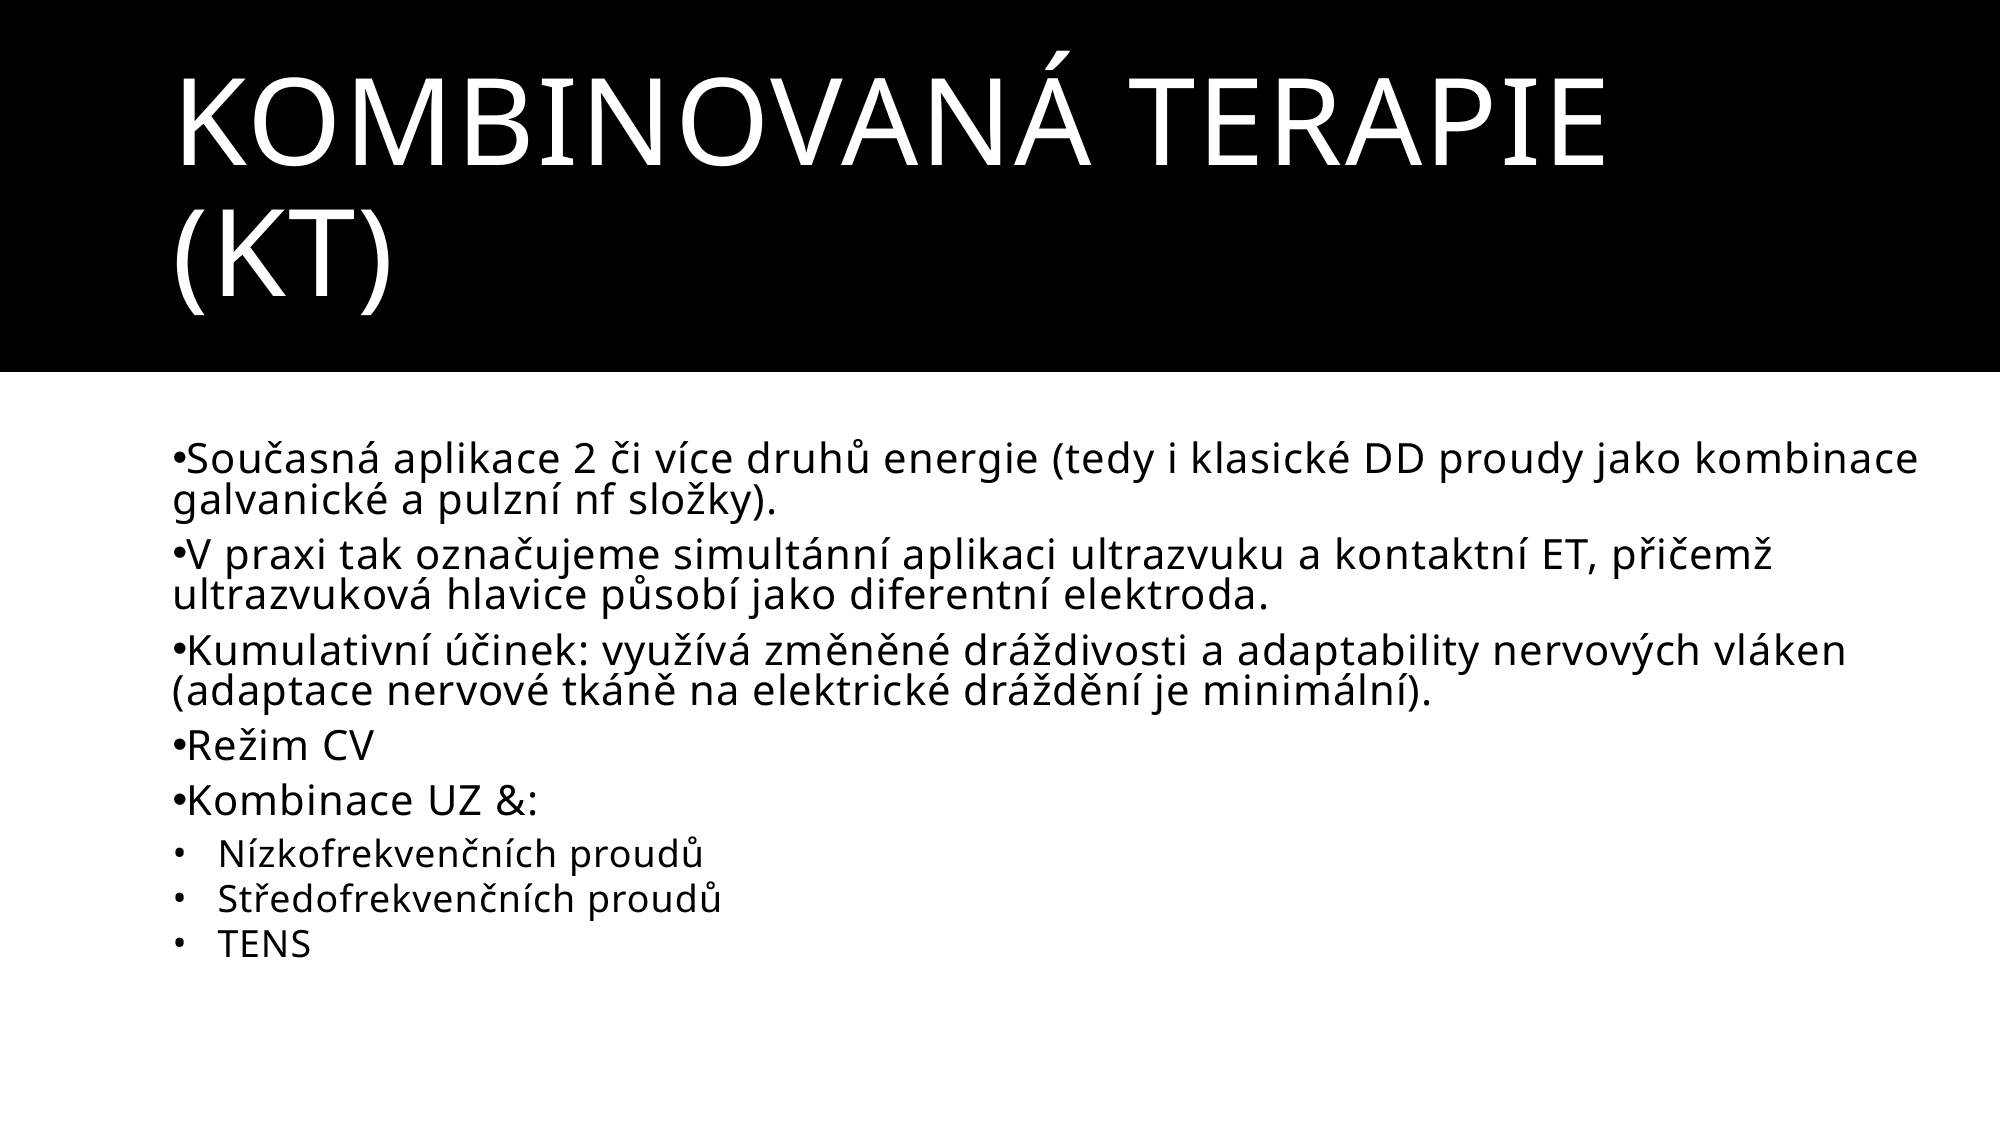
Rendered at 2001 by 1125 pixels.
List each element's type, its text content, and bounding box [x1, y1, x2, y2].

title Kombinovaná terapie (kt) [157, 52, 1842, 332]
list Současná aplikace 2 či více druhů energie (tedy i klasické DD proudy jako kombinace galvanické a pulzní nf složky). V praxi tak označujeme simultánní aplikaci ultrazvuku a kontaktní ET, přičemž ultrazvuková hlavice působí jako diferentní elektroda. Kumulativní účinek: využívá změněné dráždivosti a adaptability nervových vláken (adaptace nervové tkáně na elektrické dráždění je minimální). Režim CV Kombinace UZ &: Nízkofrekvenčních proudů Středofrekvenčních proudů TENS [157, 433, 1947, 1094]
